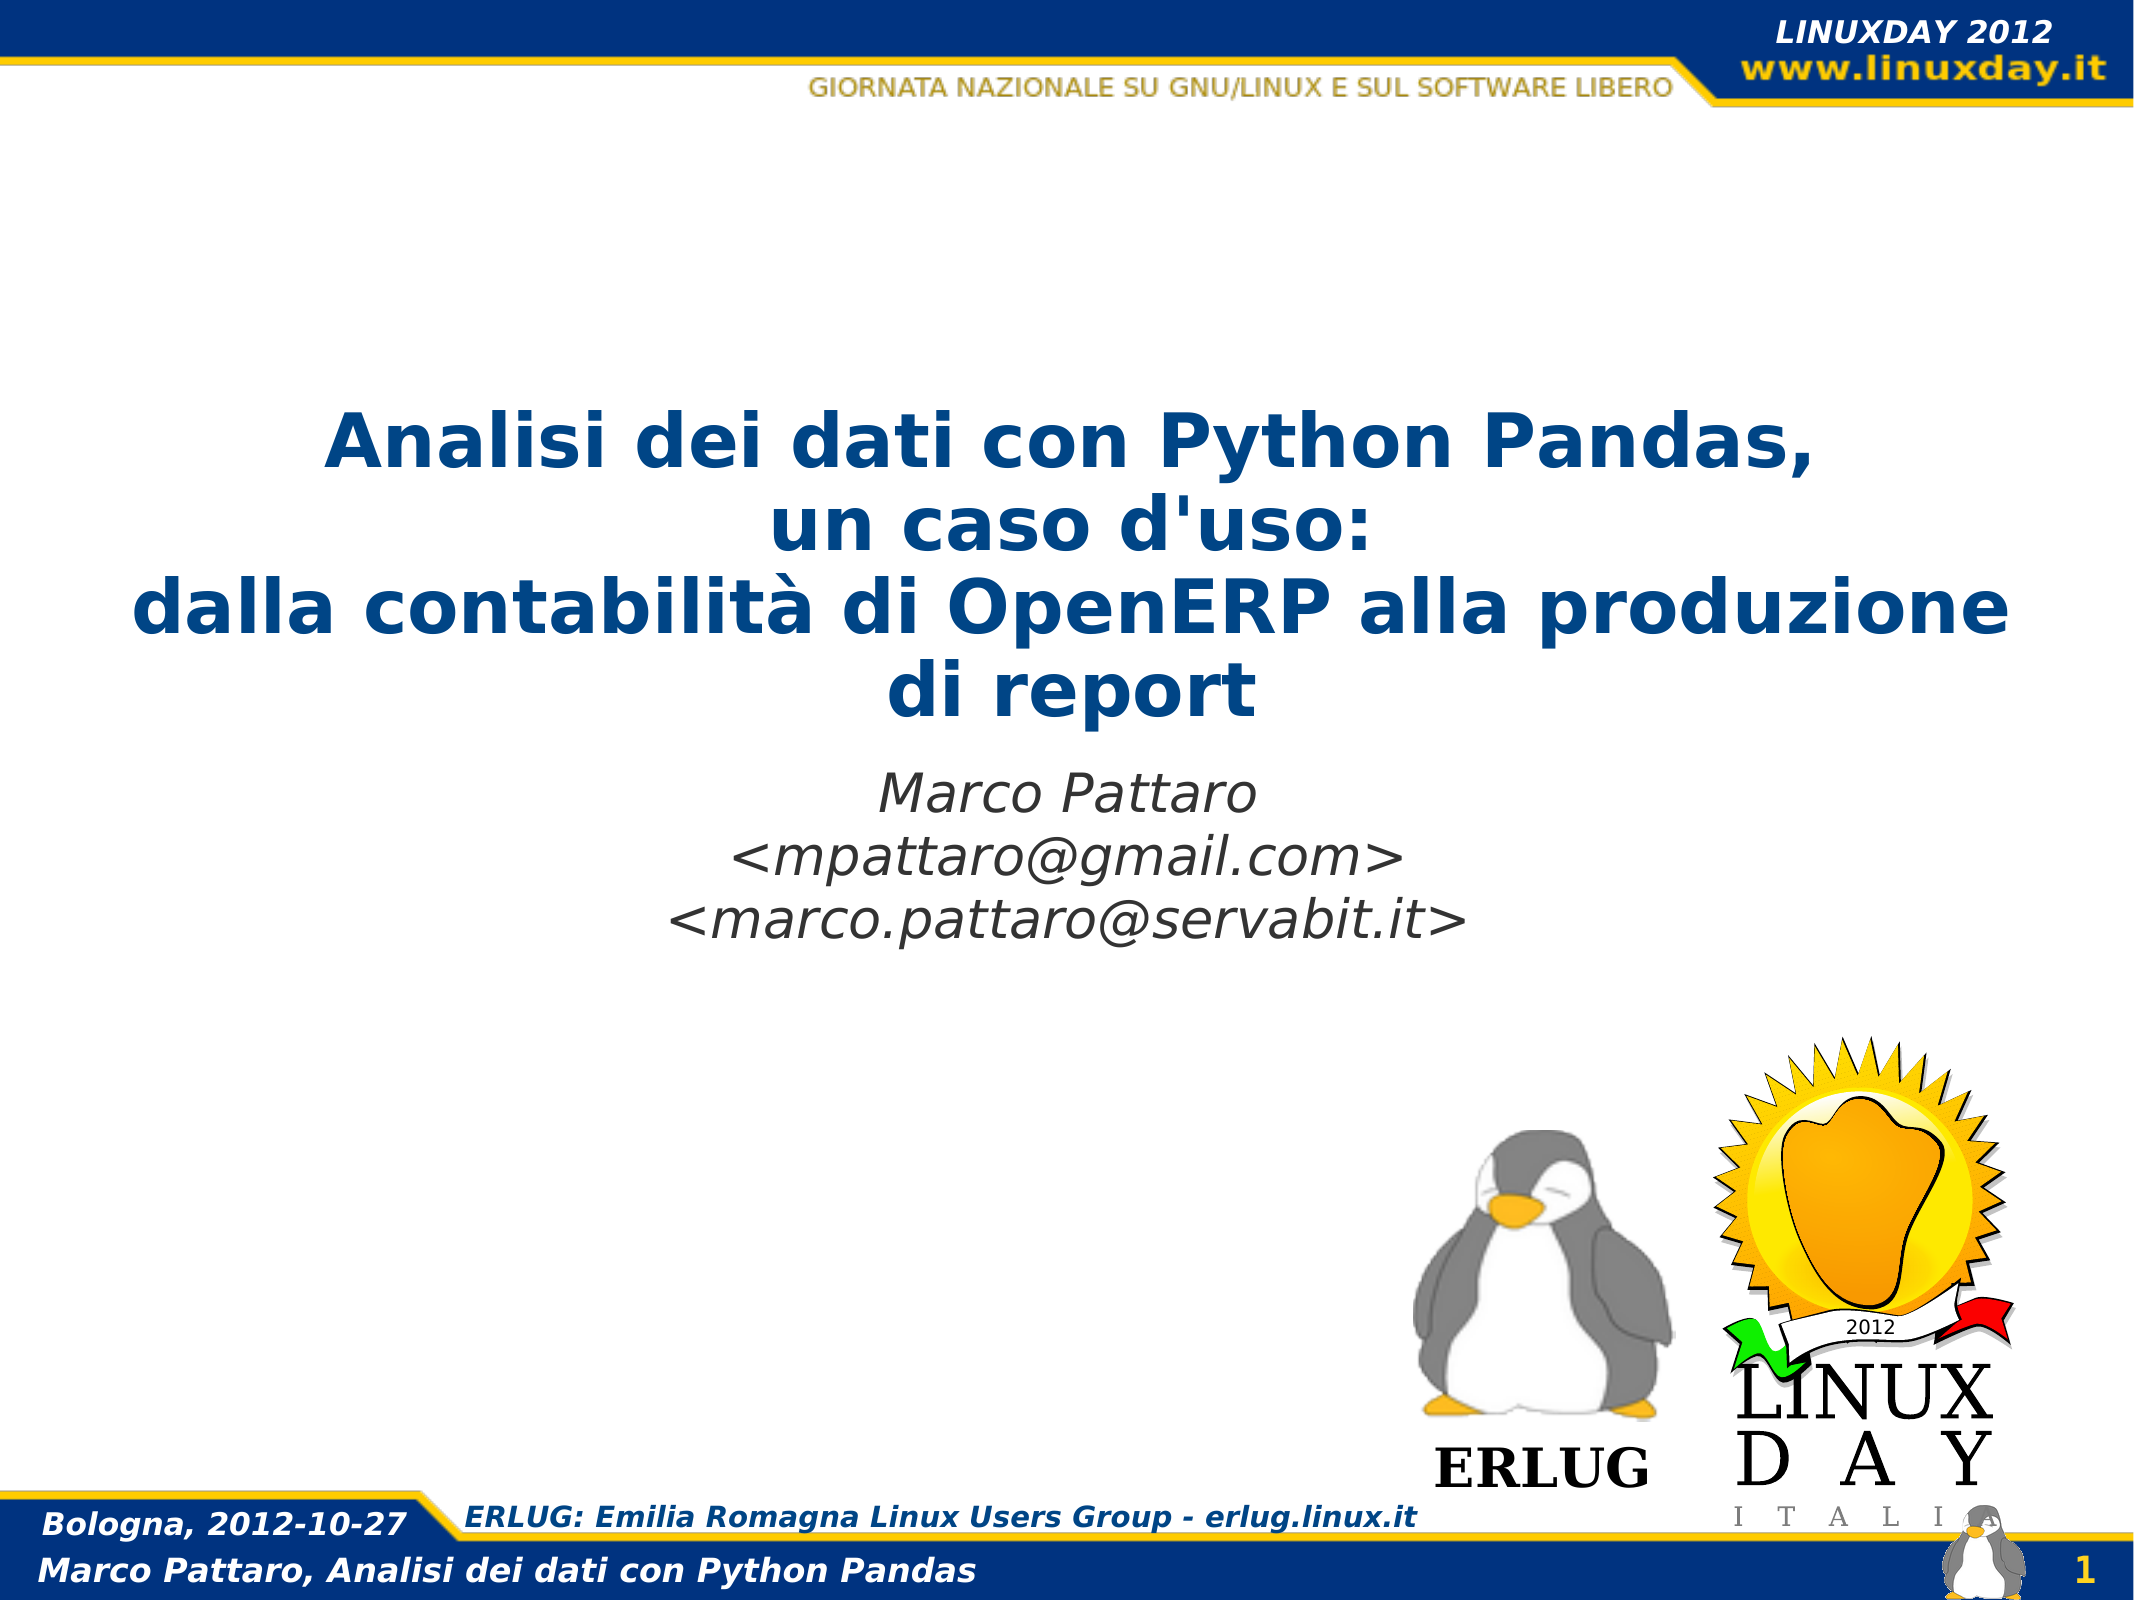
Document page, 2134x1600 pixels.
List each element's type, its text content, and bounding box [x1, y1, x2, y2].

text_box Marco Pattaro <mpattaro@gmail.com> <marco.pattaro@servabit.it> [75, 761, 2063, 952]
picture [0, 0, 2134, 1600]
title Analisi dei dati con Python Pandas, un caso d'uso: dalla contabilità di OpenERP alla produzione di report [111, 398, 2032, 736]
